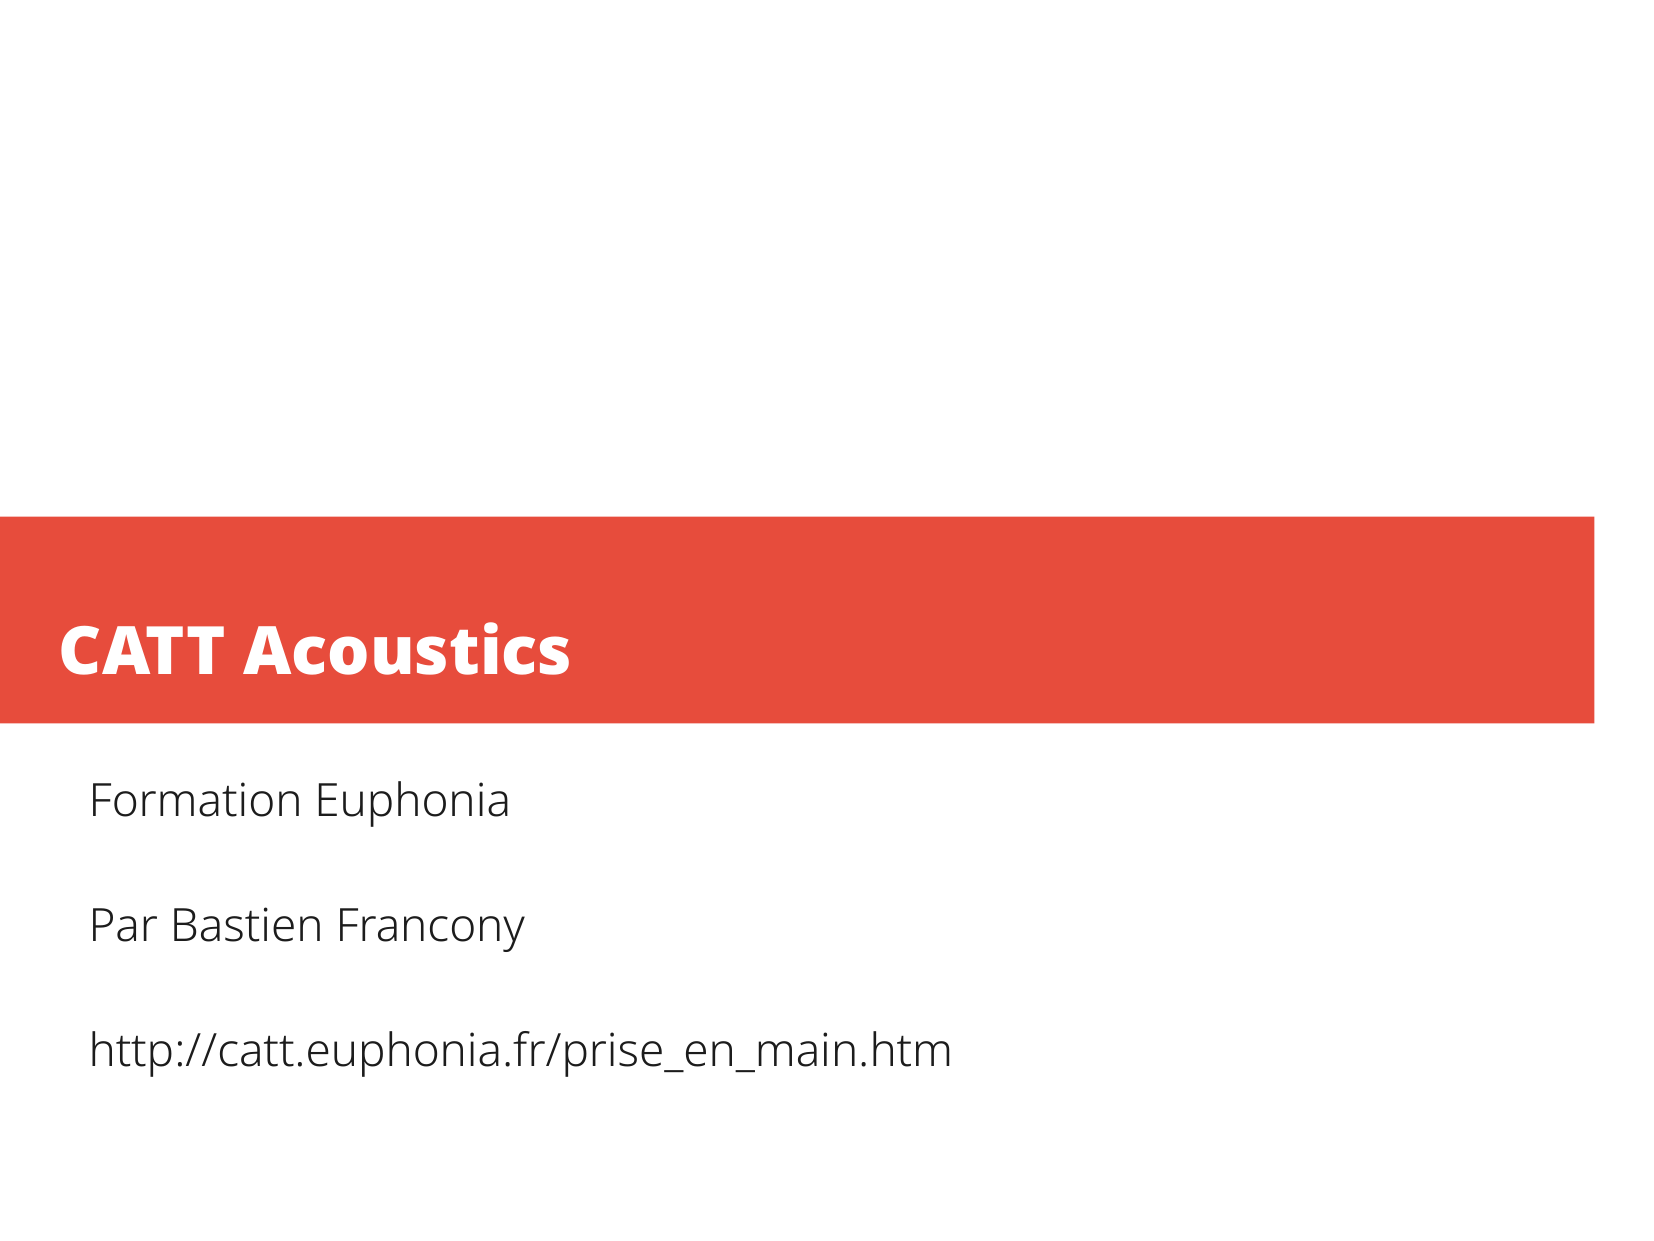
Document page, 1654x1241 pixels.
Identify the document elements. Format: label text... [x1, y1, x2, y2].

subtitle Formation Euphonia Par Bastien Francony http://catt.euphonia.fr/prise_en_main.htm [88, 767, 1595, 1182]
title CATT Acoustics [59, 546, 1595, 694]
